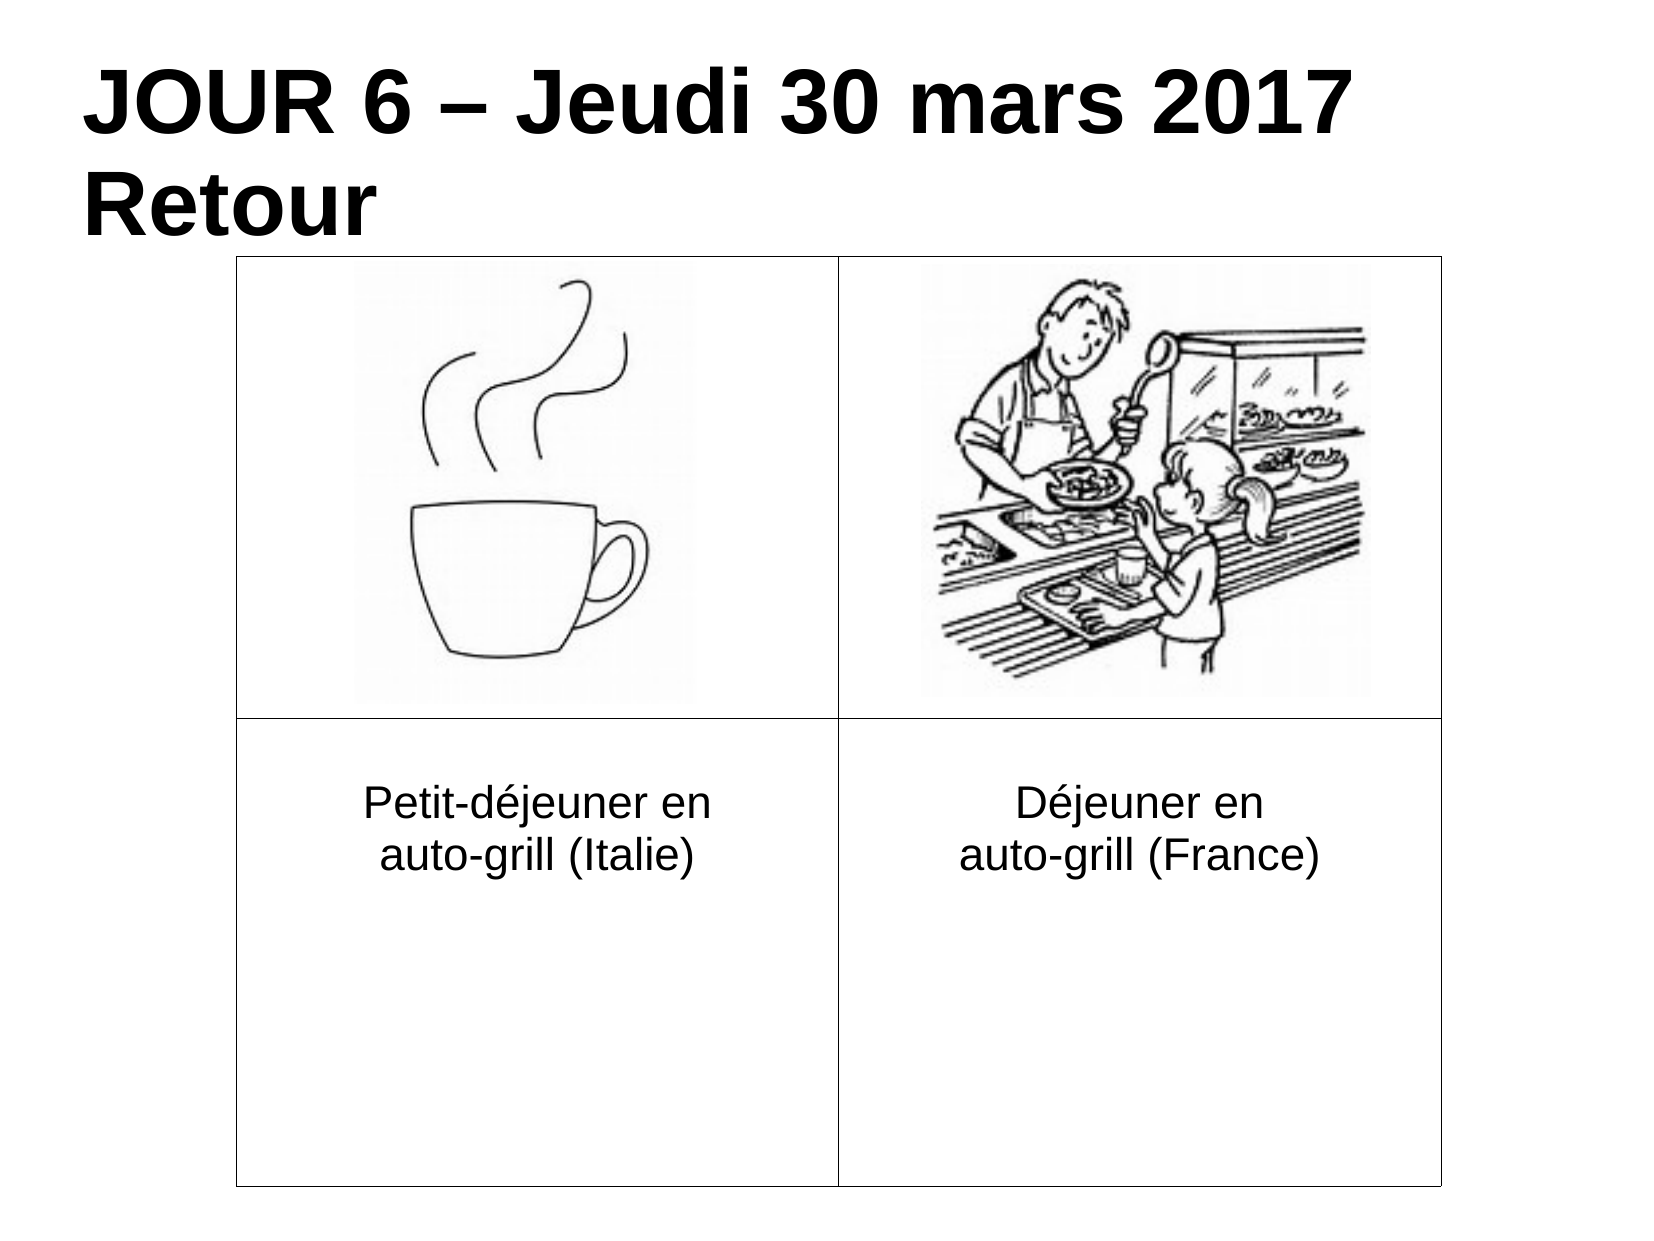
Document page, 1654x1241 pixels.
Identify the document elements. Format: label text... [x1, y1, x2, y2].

table_header [237, 257, 838, 718]
title JOUR 6 – Jeudi 30 mars 2017 Retour [82, 49, 1571, 257]
table_header [839, 257, 1441, 718]
picture [354, 261, 697, 704]
picture [921, 264, 1371, 697]
table_cell Déjeuner en auto-grill (France) [839, 719, 1441, 1186]
table_cell Petit-déjeuner en auto-grill (Italie) [237, 719, 838, 1186]
